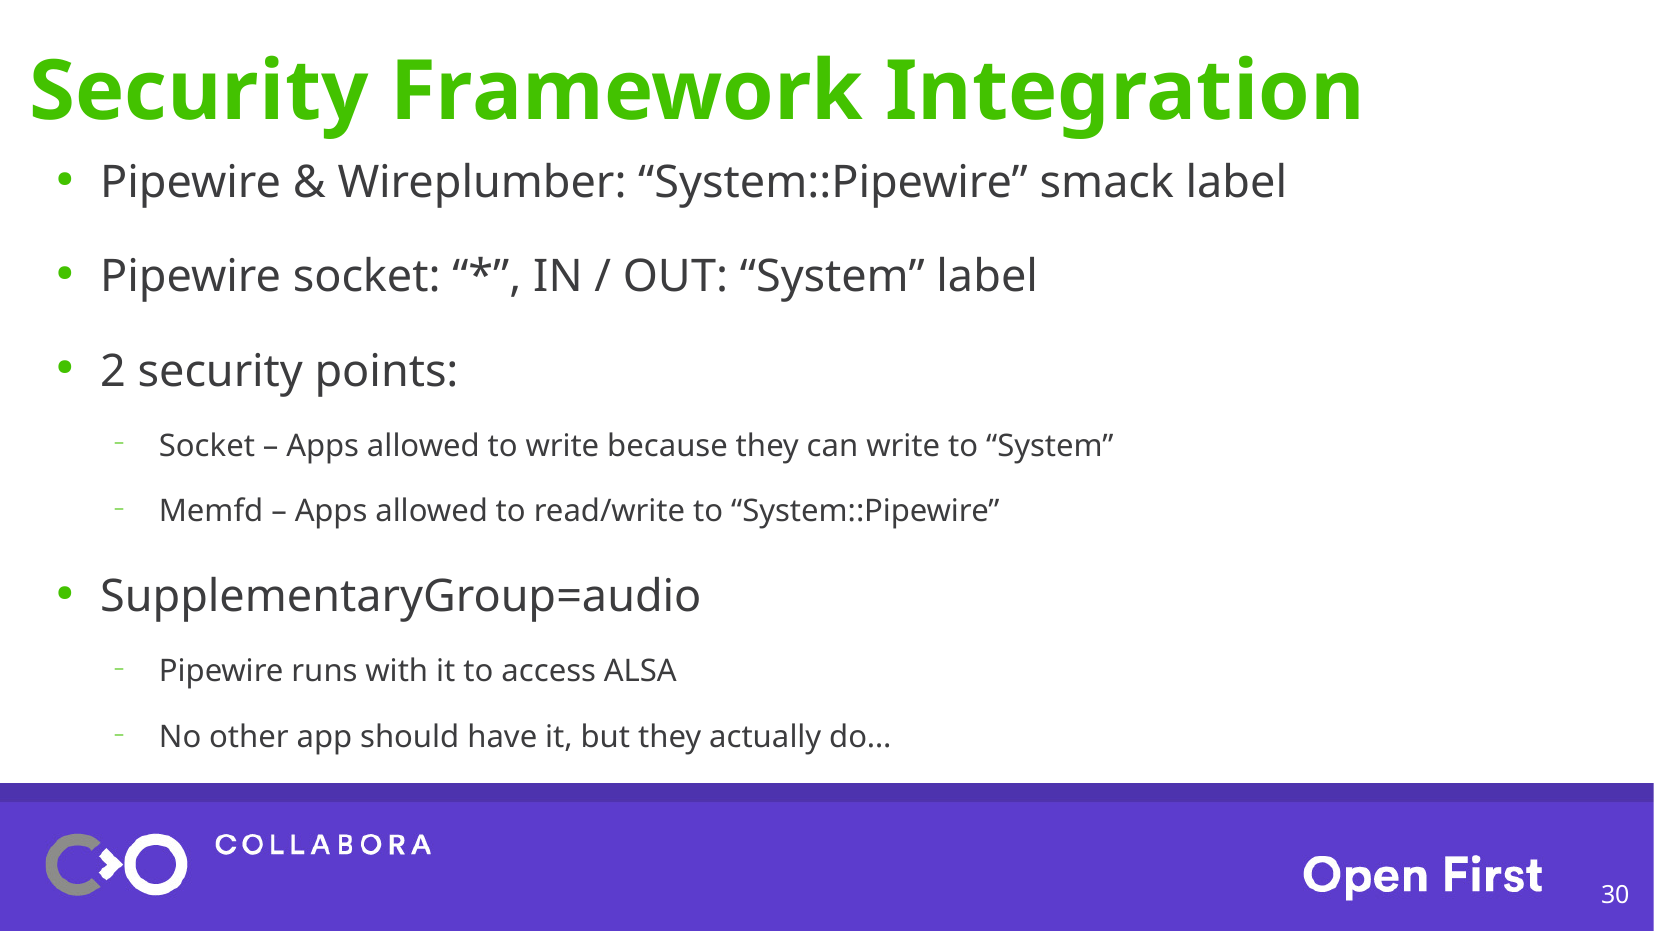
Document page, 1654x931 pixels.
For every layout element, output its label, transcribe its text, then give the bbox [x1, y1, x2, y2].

title Security Framework Integration [29, 28, 1603, 147]
picture [0, 0, 1654, 931]
list Pipewire & Wireplumber: “System::Pipewire” smack label Pipewire socket: “*”, IN / OUT: “System” label 2 security points: Socket – Apps allowed to write because they can write to “System” Memfd – Apps allowed to read/write to “System::Pipewire” SupplementaryGroup=audio Pipewire runs with it to access ALSA No other app should have it, but they actually do… [41, 118, 1614, 762]
